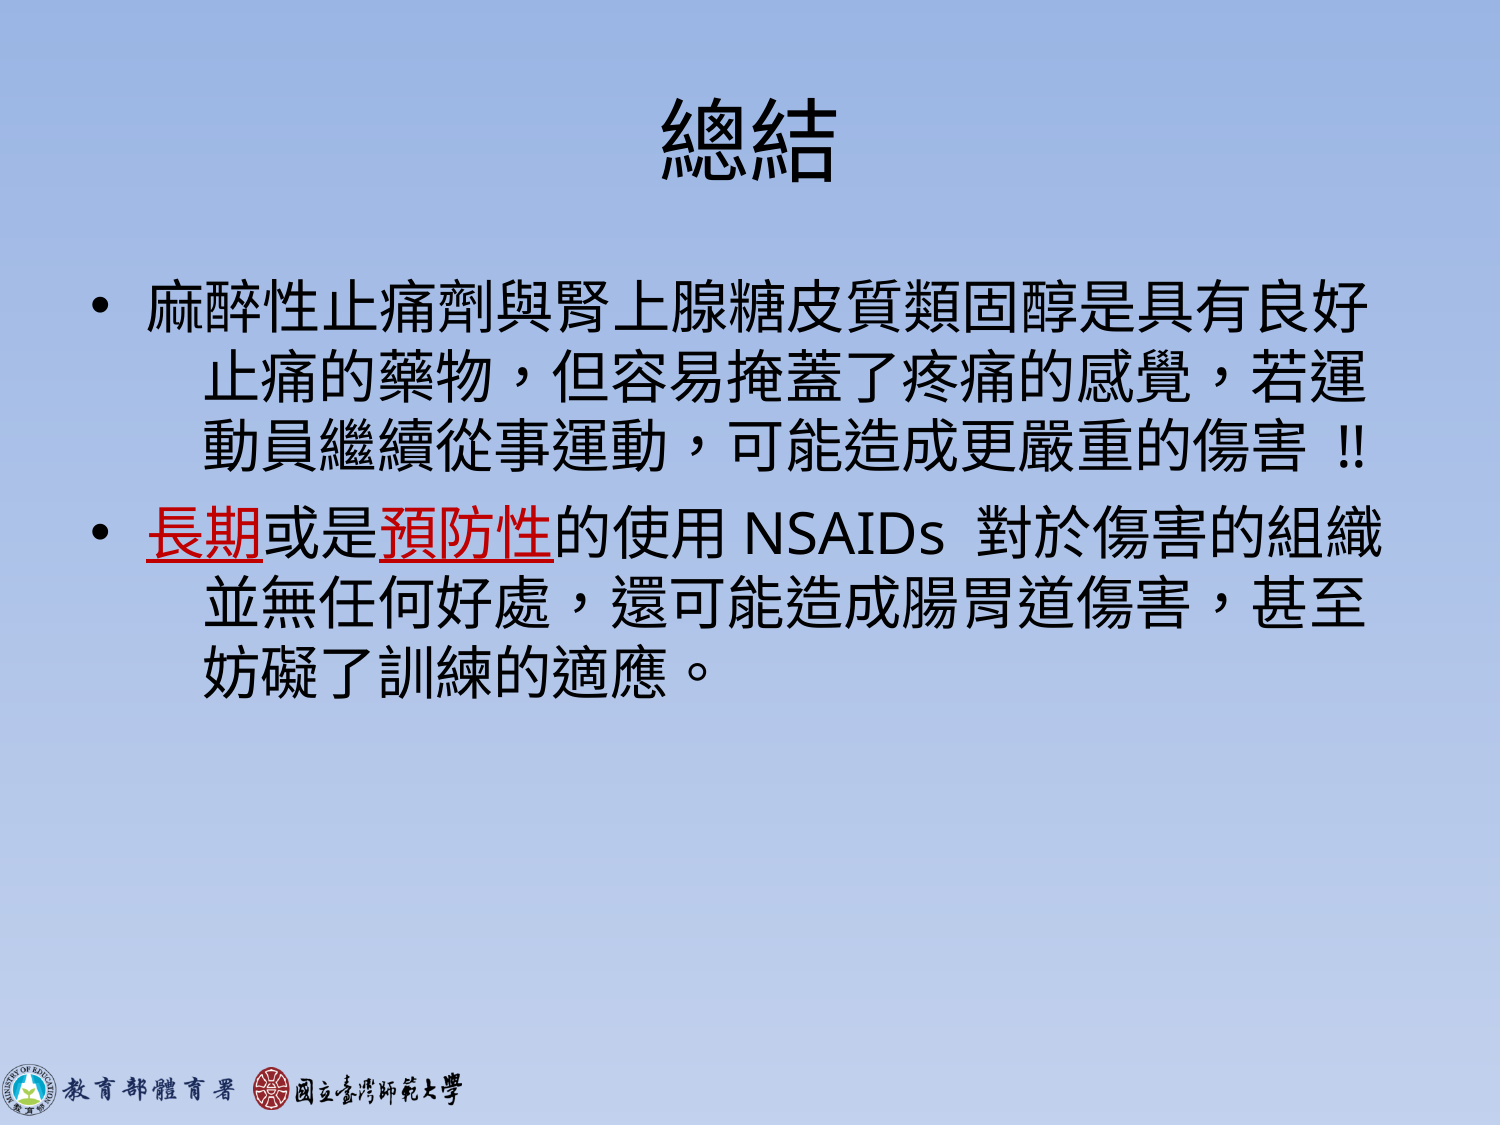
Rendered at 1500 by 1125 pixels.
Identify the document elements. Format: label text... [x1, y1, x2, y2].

list 麻醉性止痛劑與腎上腺糖皮質類固醇是具有良好止痛的藥物，但容易掩蓋了疼痛的感覺，若運動員繼續從事運動，可能造成更嚴重的傷害 !! 長期或是預防性的使用NSAIDs 對於傷害的組織並無任何好處，還可能造成腸胃道傷害，甚至妨礙了訓練的適應。 [75, 262, 1426, 1005]
title 總結 [75, 45, 1426, 233]
